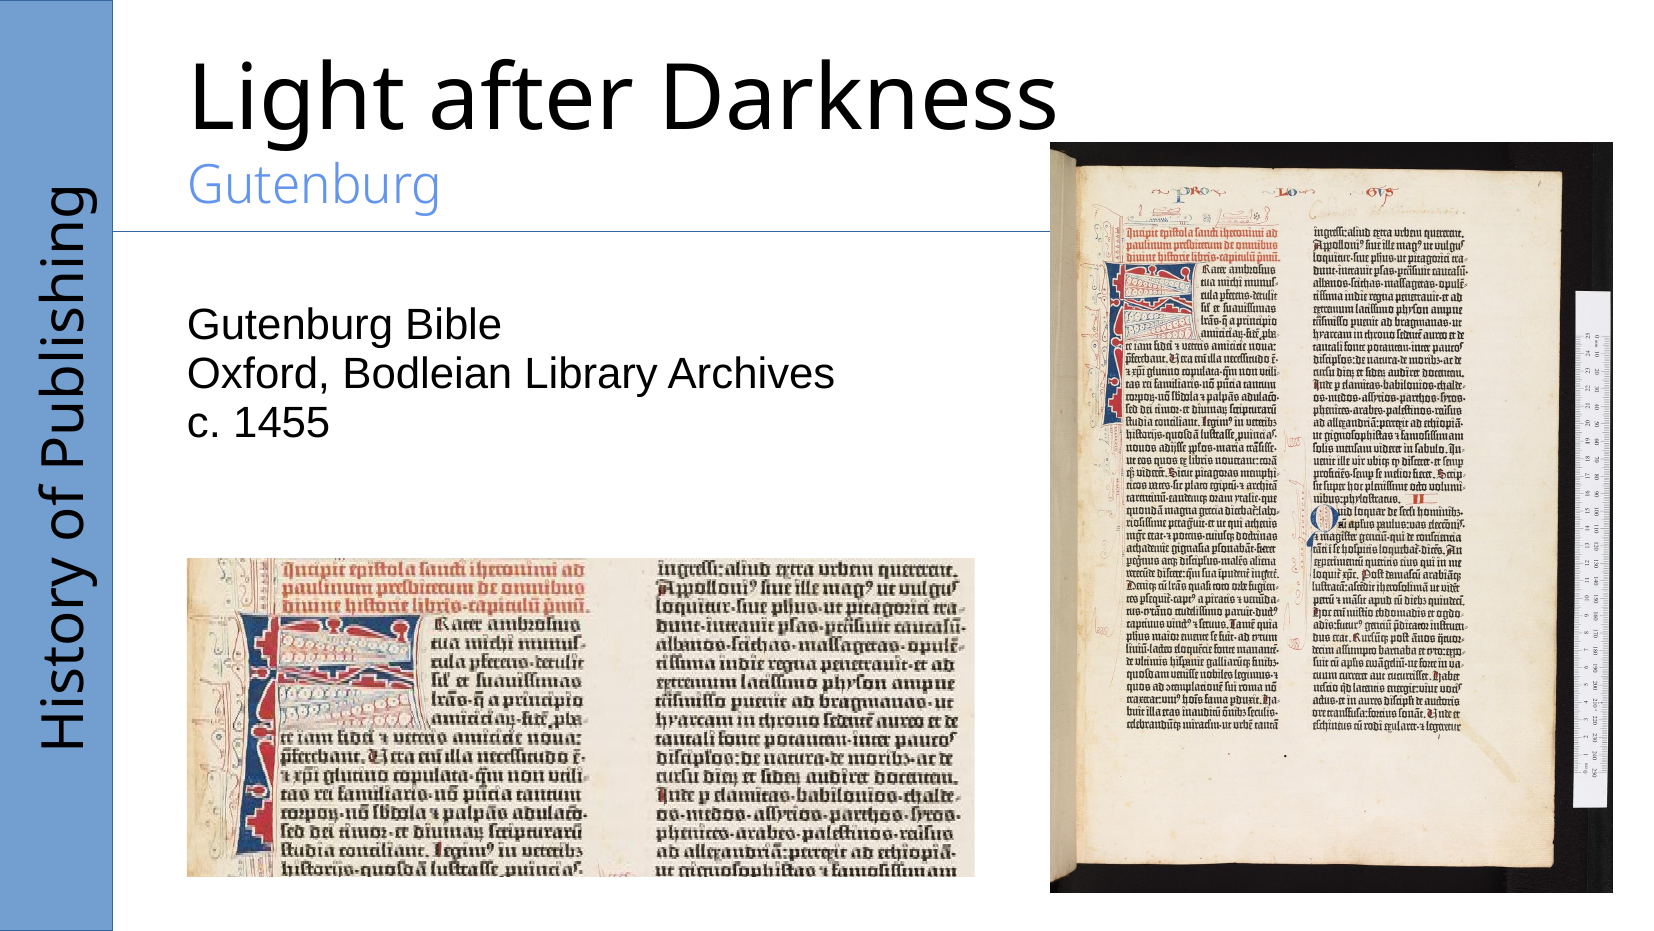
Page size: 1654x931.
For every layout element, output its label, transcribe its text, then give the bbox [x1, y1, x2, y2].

text_box [0, 0, 113, 931]
text_box Gutenburg Bible Oxford, Bodleian Library Archives c. 1455 [186, 300, 976, 526]
text_box History of Publishing [13, 37, 105, 901]
title Light after Darkness [187, 33, 1571, 125]
picture [186, 558, 975, 877]
picture [1050, 142, 1613, 893]
title Gutenburg [187, 125, 1571, 231]
title Gutenburg [187, 232, 1050, 239]
